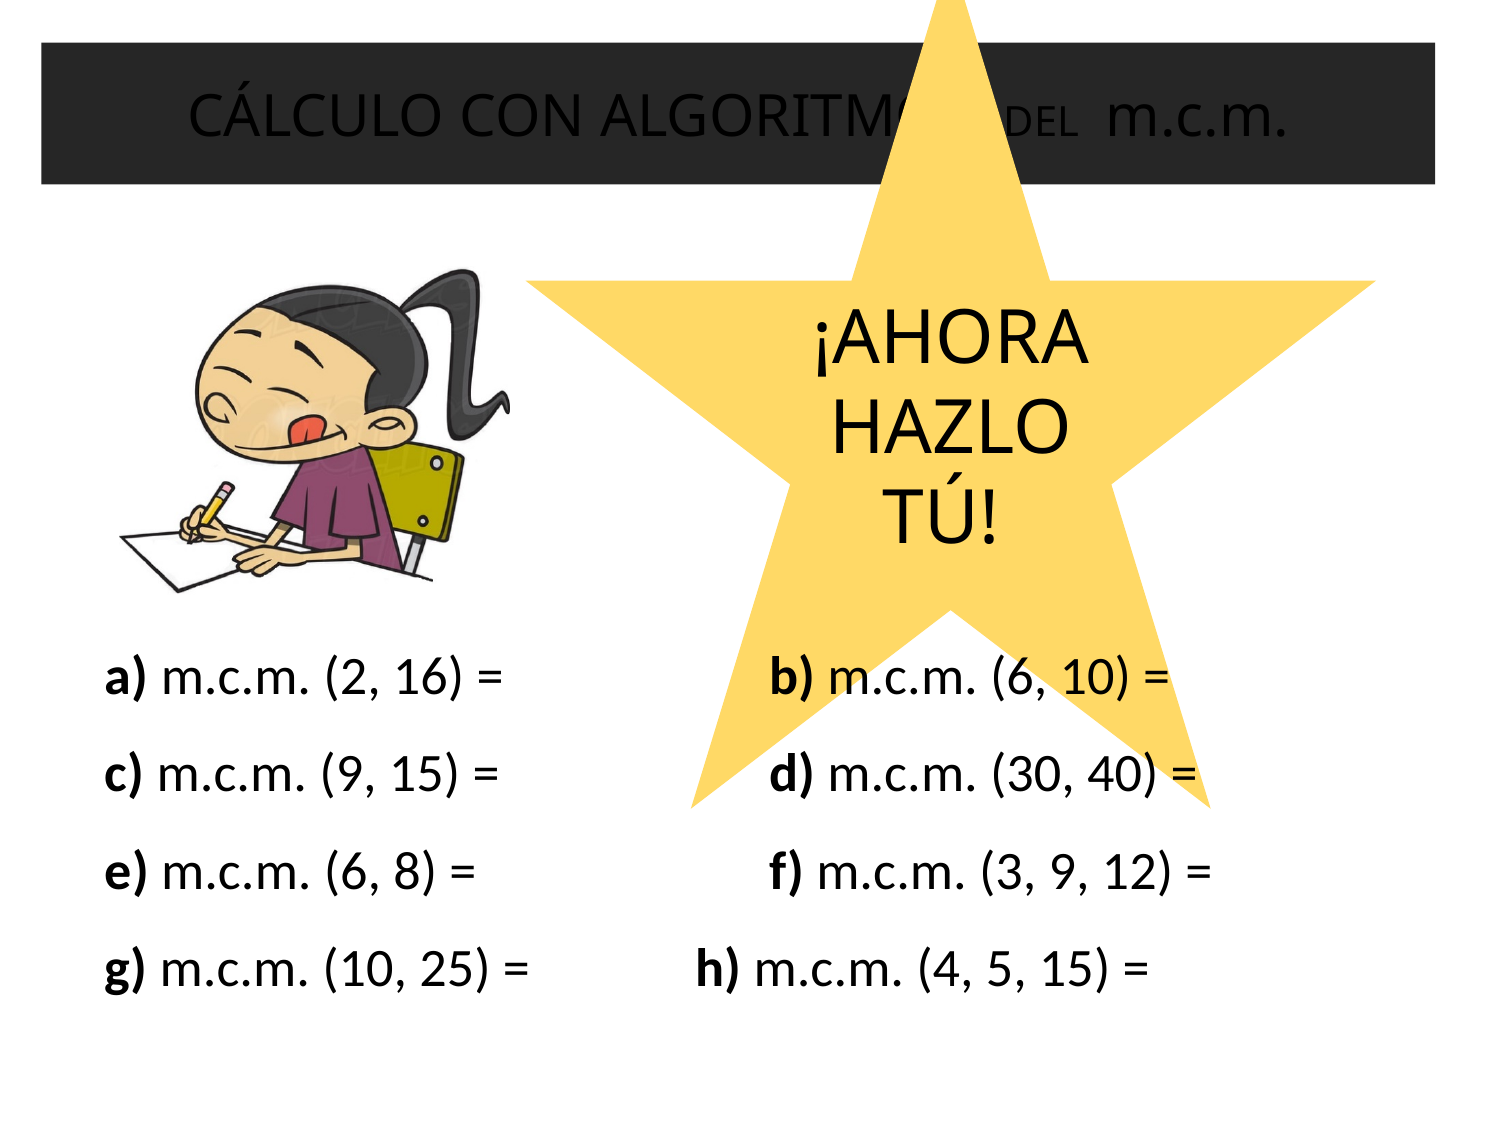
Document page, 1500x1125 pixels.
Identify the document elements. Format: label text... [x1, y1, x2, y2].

picture [119, 260, 510, 601]
text_box CÁLCULO CON ALGORITMOS DEL m.c.m. [978, 42, 1436, 185]
text_box ¡AHORA HAZLO TÚ! [525, 0, 1377, 600]
text_box a) m.c.m. (2, 16) = b) m.c.m. (6, 10) = c) m.c.m. (9, 15) = d) m.c.m. (30, 40) = e) m.c.m. (6, 8) = f) m.c.m. (3, 9, 12) = g) m.c.m. (10, 25) = h) m.c.m. (4, 5, 15) = [90, 600, 1396, 1005]
text_box CÁLCULO CON ALGORITMOS DEL m.c.m. [41, 42, 923, 185]
